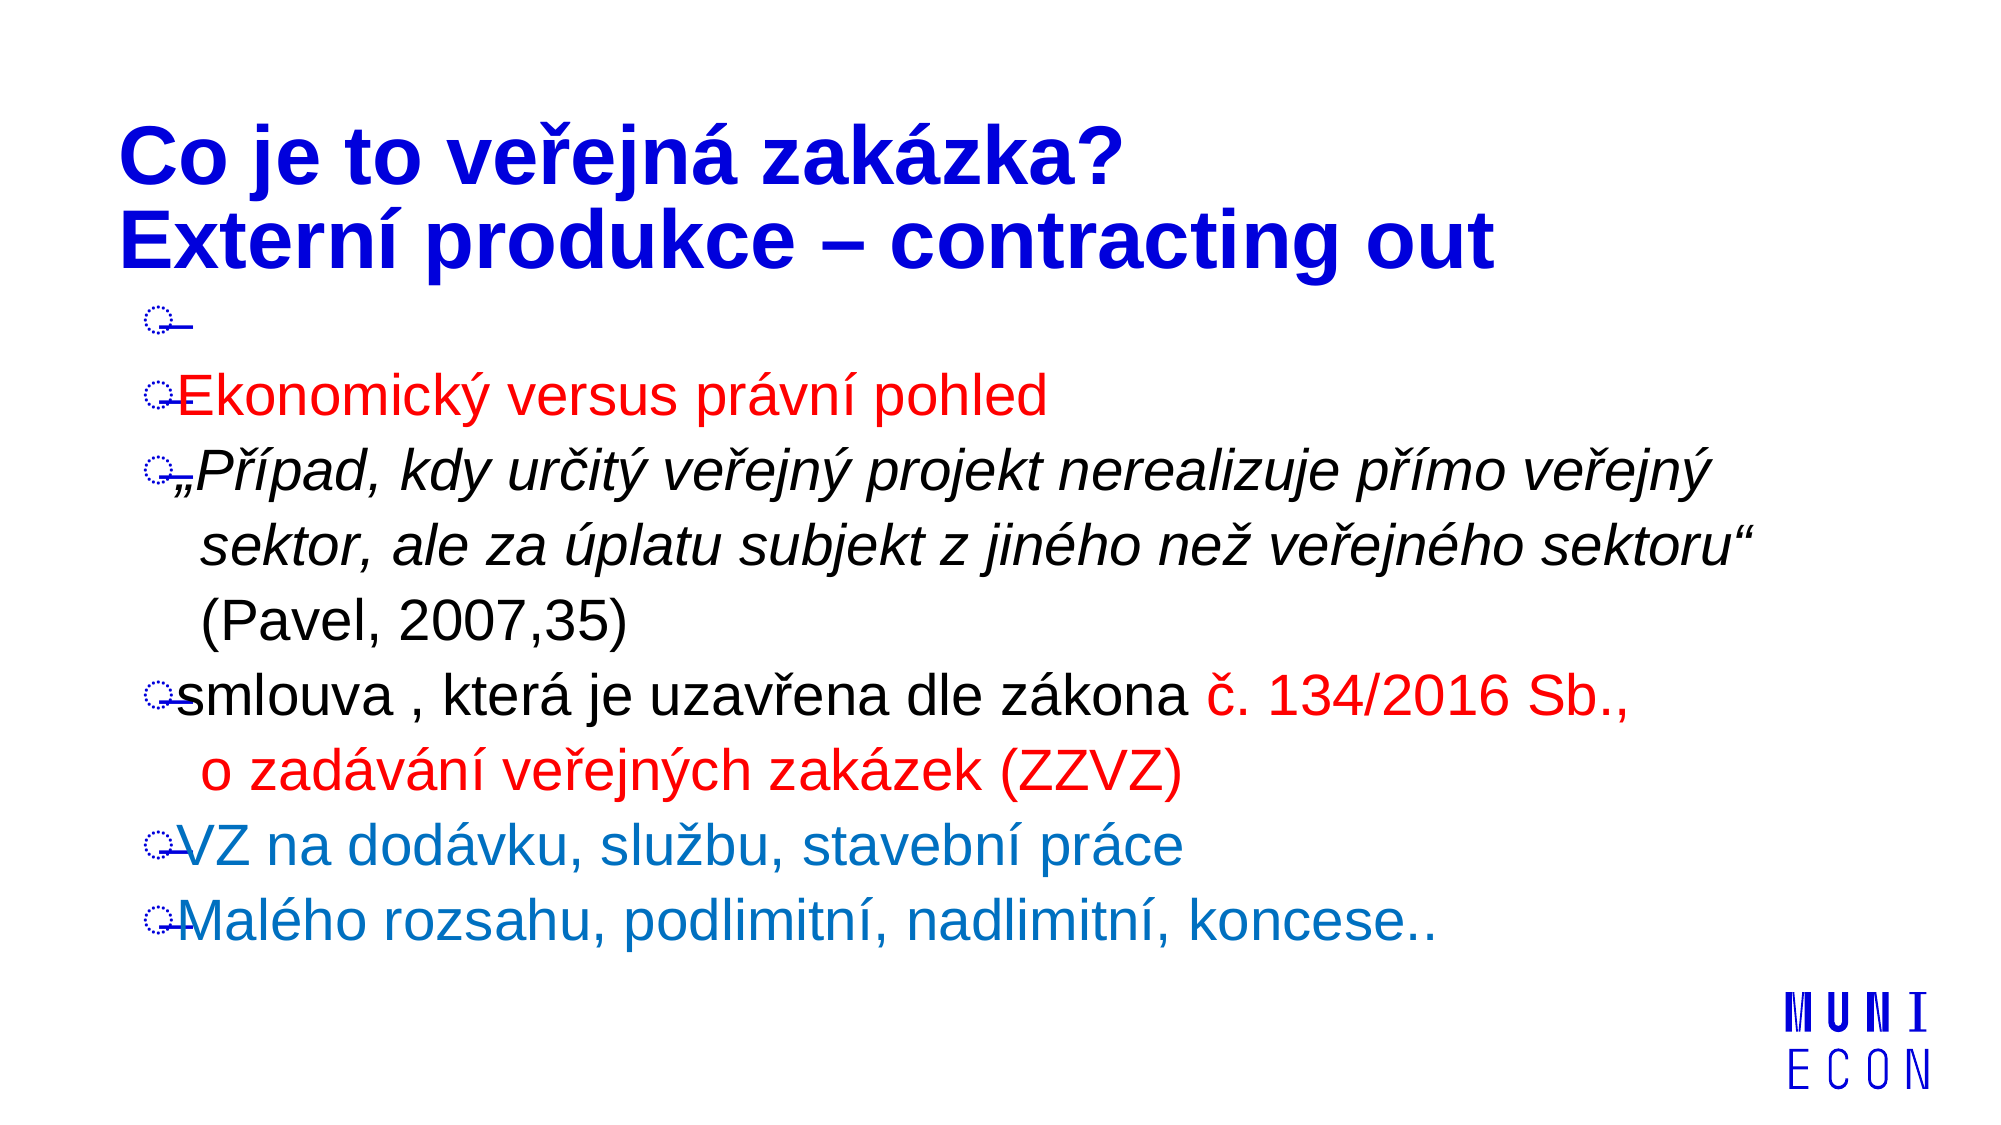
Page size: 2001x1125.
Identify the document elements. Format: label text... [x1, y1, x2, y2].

title Co je to veřejná zakázka? Externí produkce – contracting out [118, 118, 1883, 193]
list Ekonomický versus právní pohled „Případ, kdy určitý veřejný projekt nerealizuje přímo veřejný sektor, ale za úplatu subjekt z jiného než veřejného sektoru“ (Pavel, 2007,35) smlouva , která je uzavřena dle zákona č. 134/2016 Sb., o zadávání veřejných zakázek (ZZVZ) VZ na dodávku, službu, stavební práce Malého rozsahu, podlimitní, nadlimitní, koncese.. [118, 277, 1883, 957]
